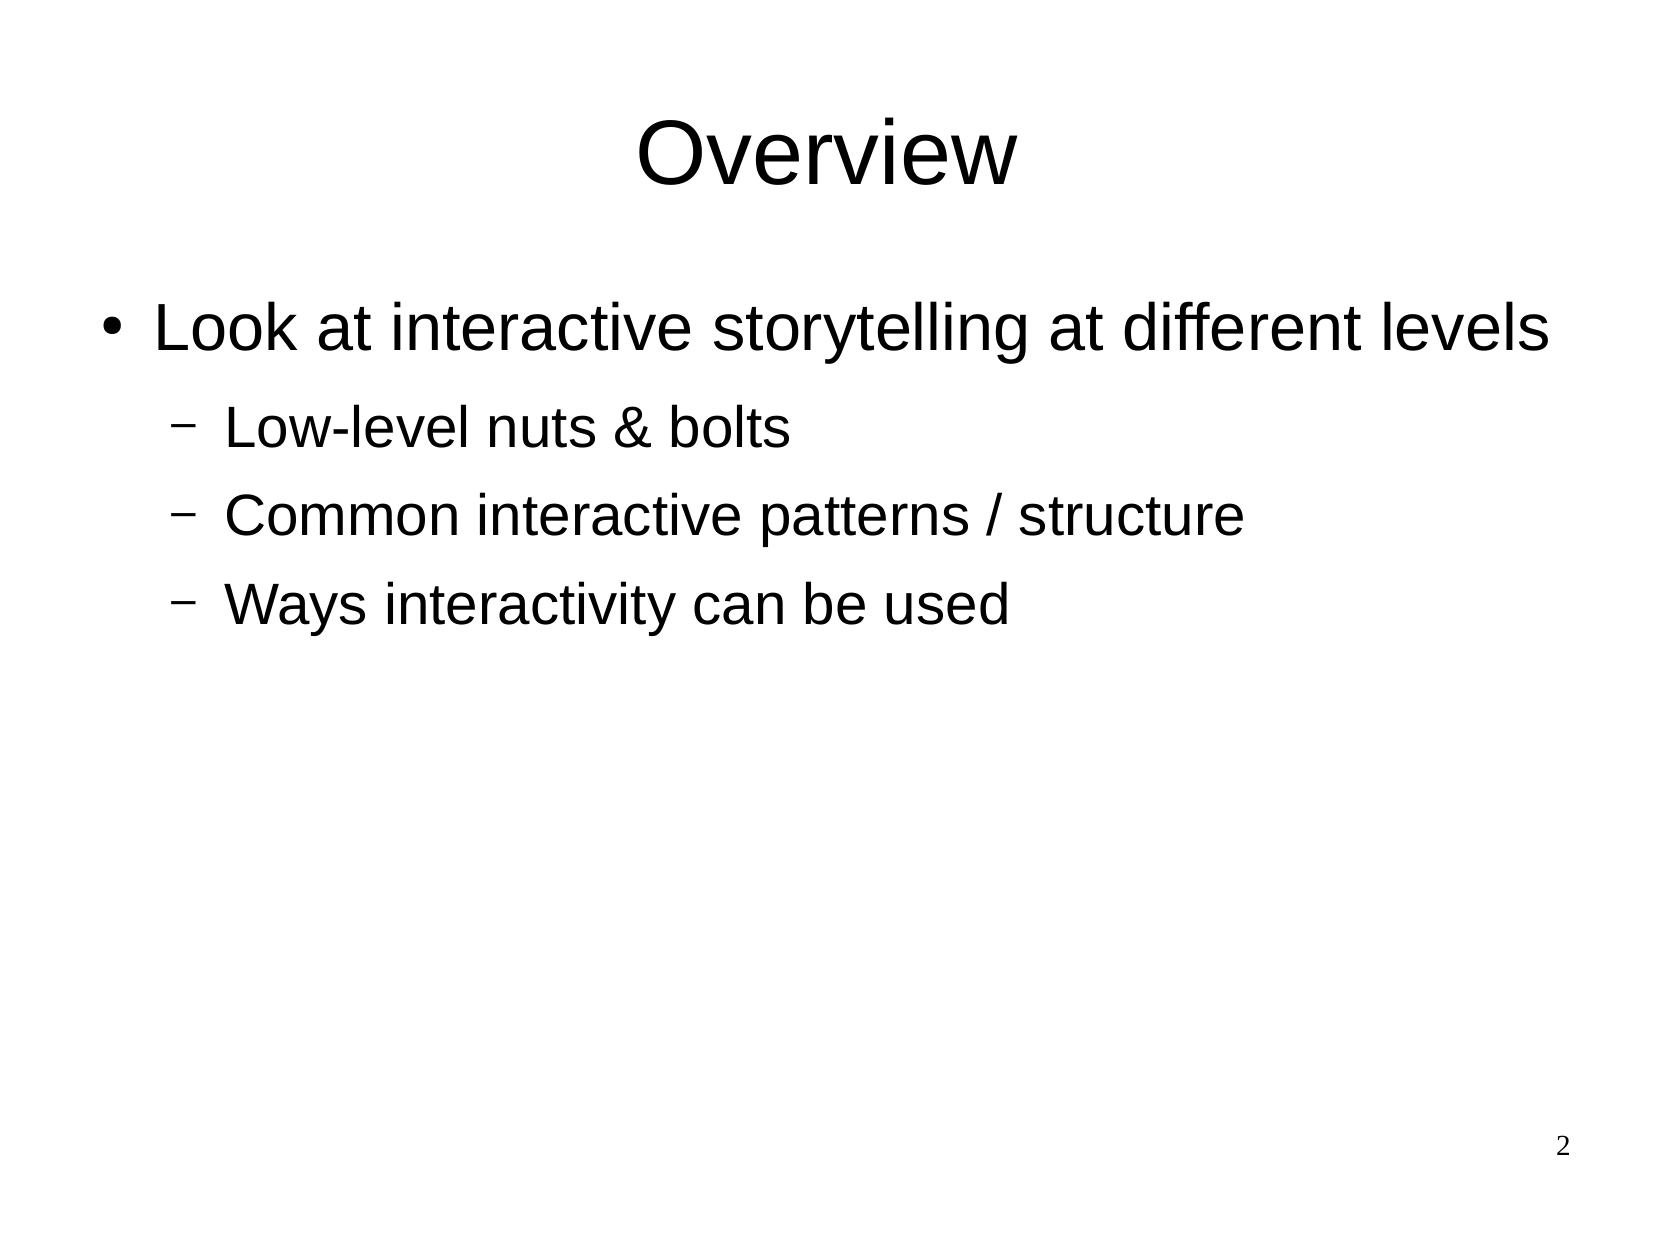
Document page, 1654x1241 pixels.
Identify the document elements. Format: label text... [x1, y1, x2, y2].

list Look at interactive storytelling at different levels Low-level nuts & bolts Common interactive patterns / structure Ways interactivity can be used [82, 290, 1571, 1109]
title Overview [82, 49, 1571, 257]
